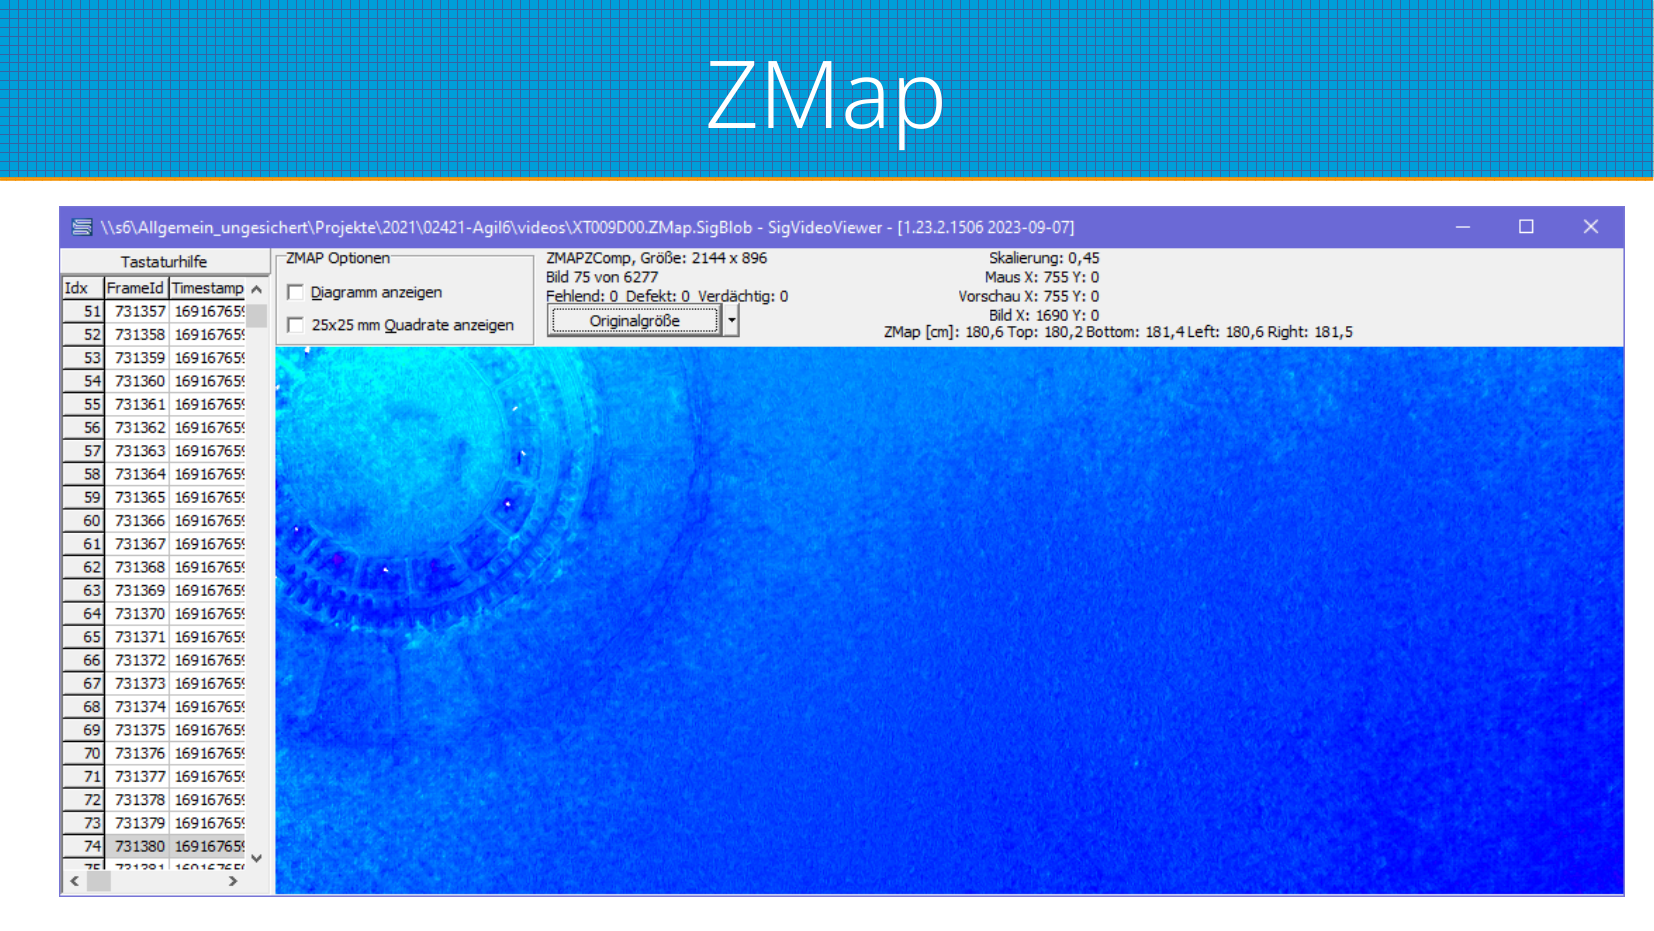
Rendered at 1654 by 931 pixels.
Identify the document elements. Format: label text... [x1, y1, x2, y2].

picture [59, 206, 1625, 897]
title ZMap [82, 14, 1571, 171]
